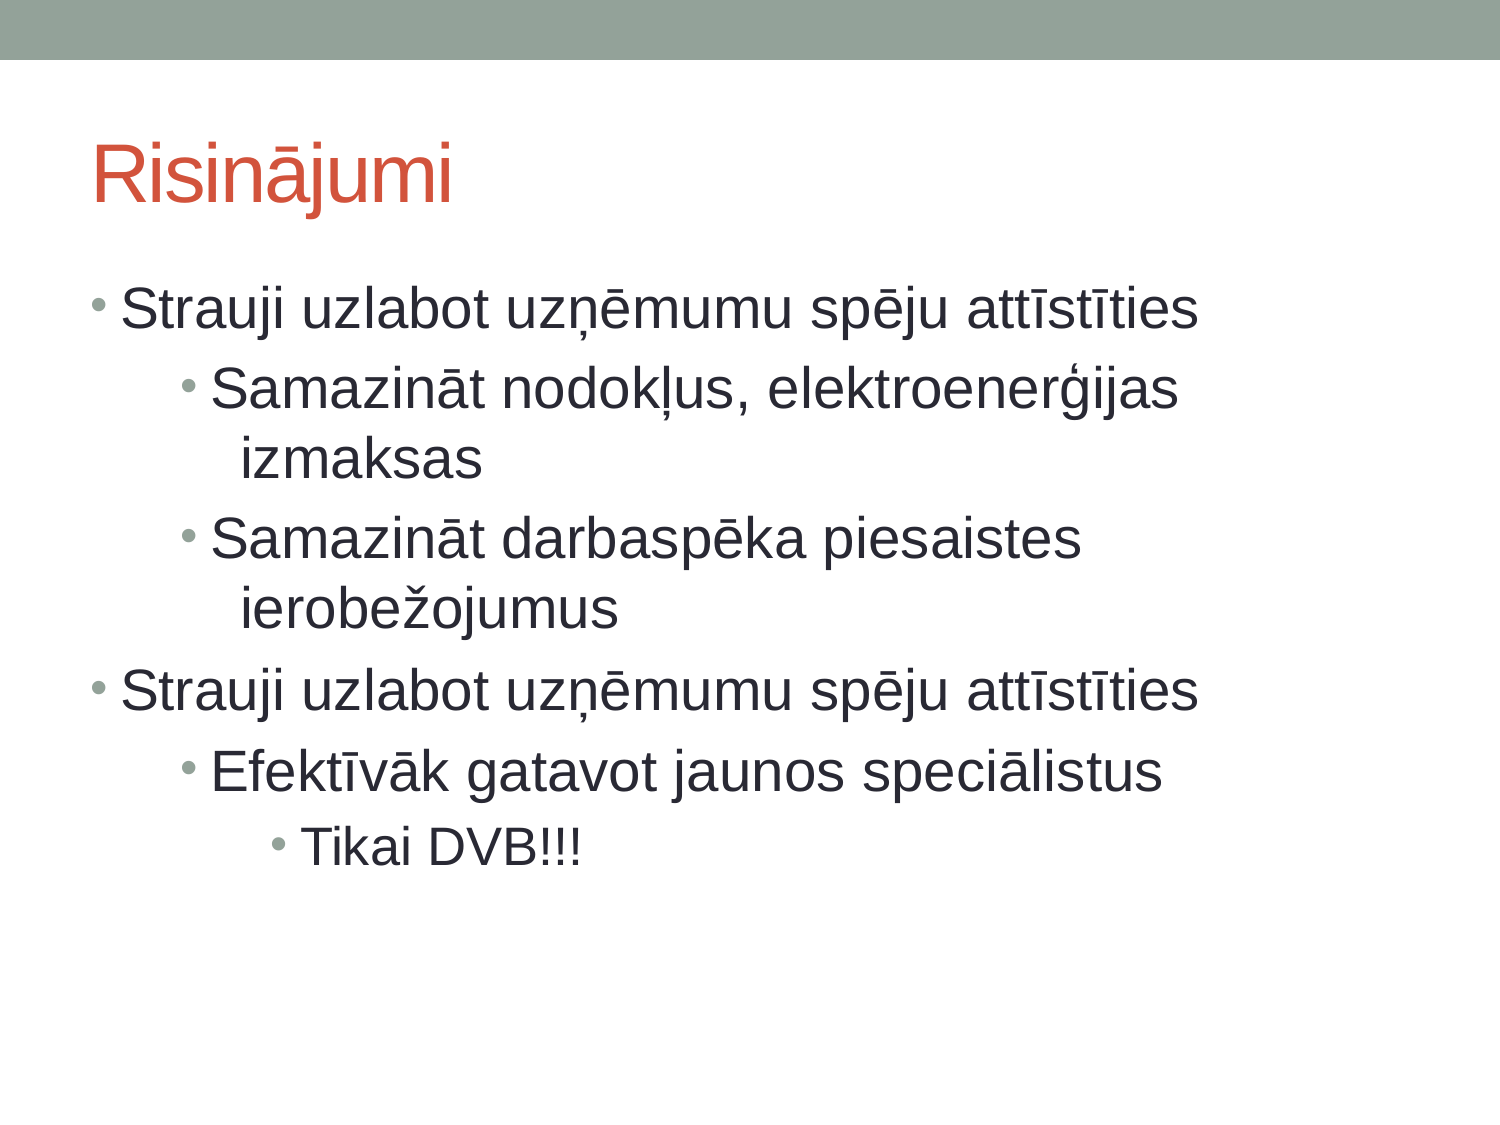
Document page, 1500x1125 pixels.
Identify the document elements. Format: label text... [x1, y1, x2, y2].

list Strauji uzlabot uzņēmumu spēju attīstīties Samazināt nodokļus, elektroenerģijas izmaksas Samazināt darbaspēka piesaistes ierobežojumus Strauji uzlabot uzņēmumu spēju attīstīties Efektīvāk gatavot jaunos speciālistus Tikai DVB!!! [75, 262, 1426, 1063]
title Risinājumi [75, 87, 1426, 251]
